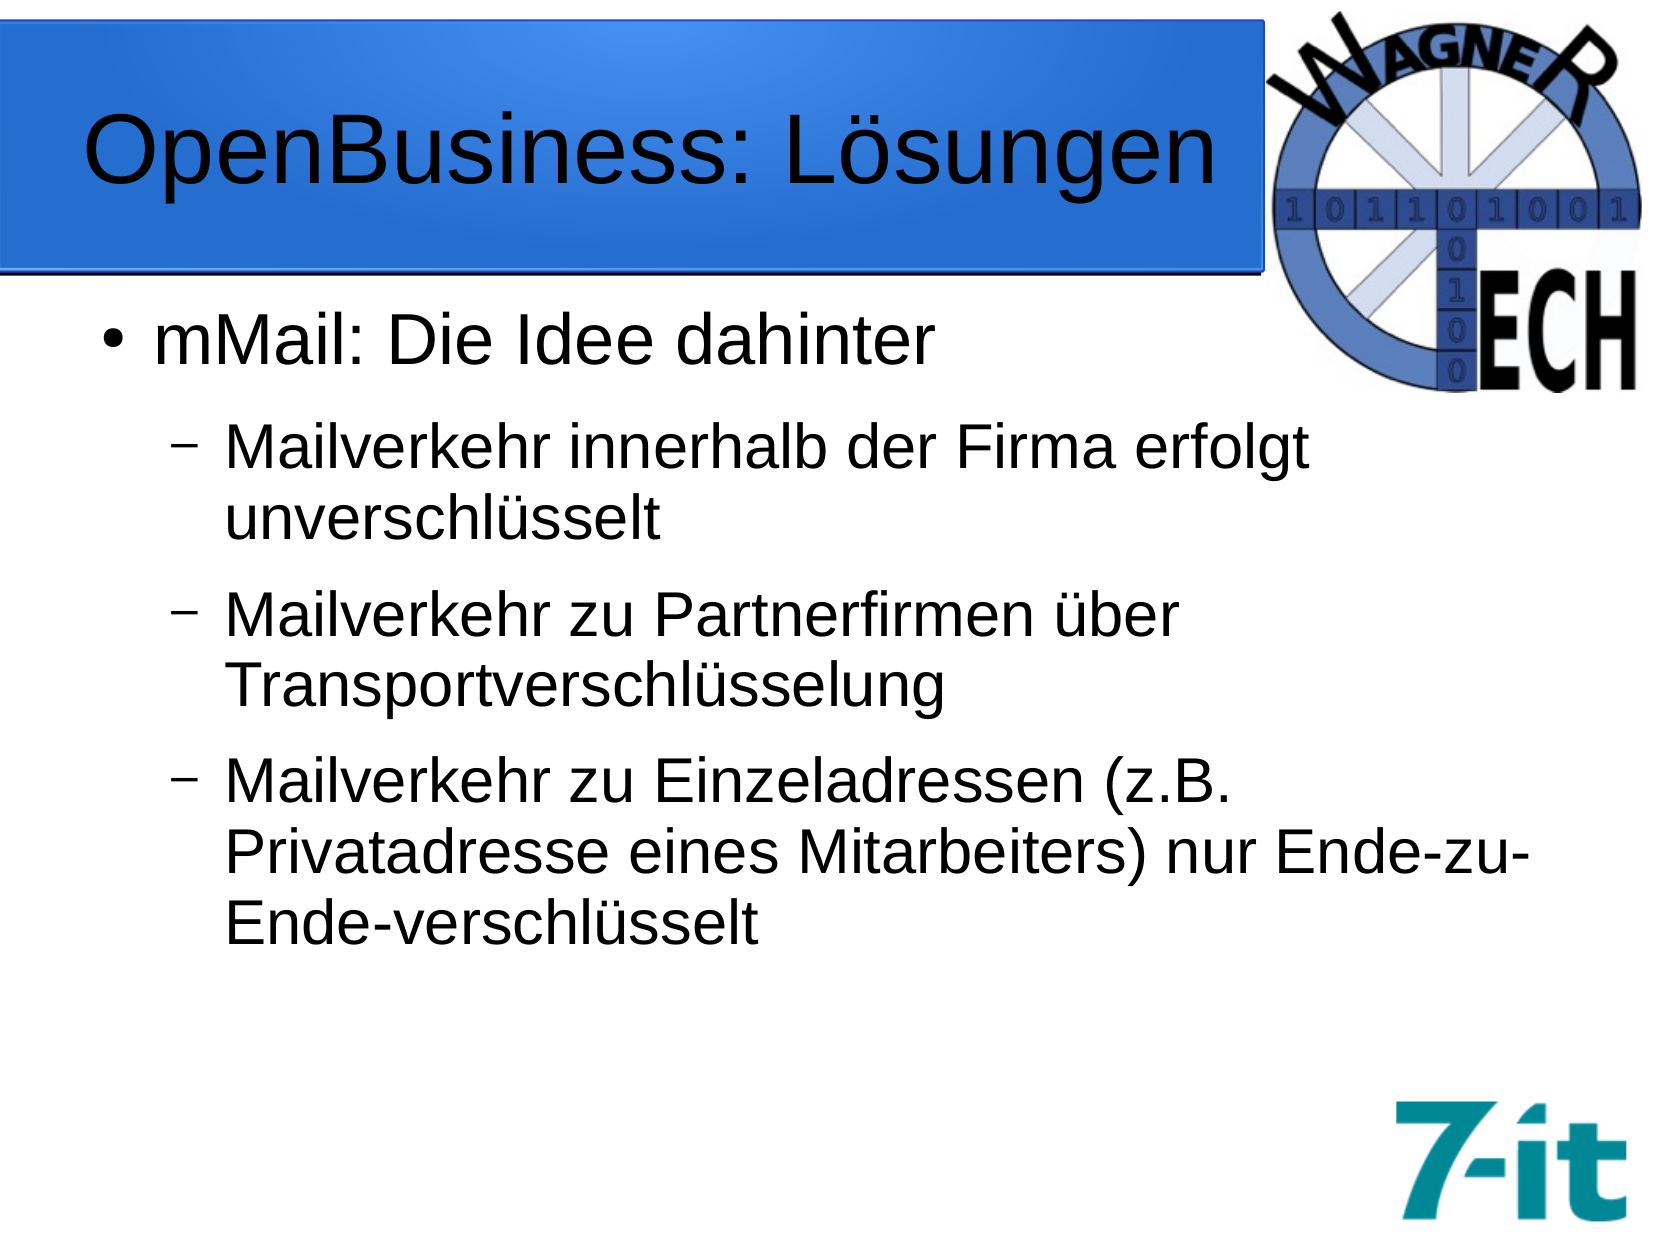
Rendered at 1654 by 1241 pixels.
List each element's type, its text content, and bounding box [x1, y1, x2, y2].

title OpenBusiness: Lösungen [82, 47, 1235, 252]
picture [1370, 1086, 1639, 1228]
picture [1266, 11, 1642, 393]
list mMail: Die Idee dahinter Mailverkehr innerhalb der Firma erfolgt unverschlüsselt Mailverkehr zu Partnerfirmen über Transportverschlüsselung Mailverkehr zu Einzeladressen (z.B. Privatadresse eines Mitarbeiters) nur Ende-zu-Ende-verschlüsselt [82, 299, 1571, 1019]
